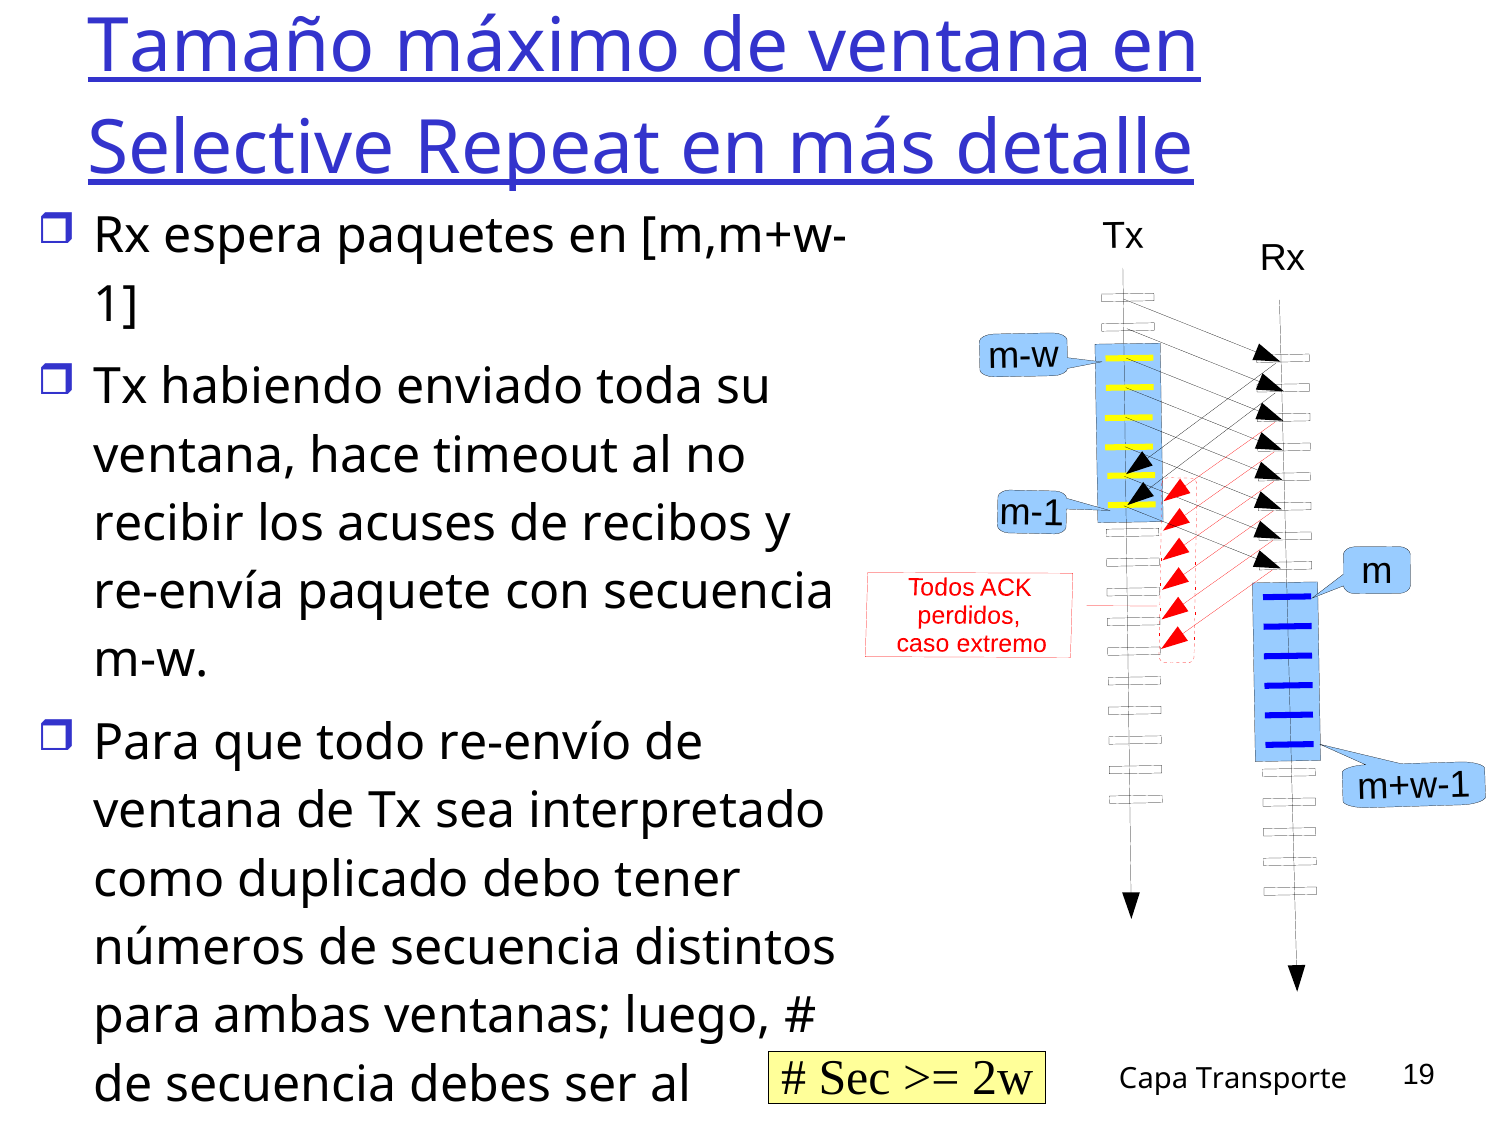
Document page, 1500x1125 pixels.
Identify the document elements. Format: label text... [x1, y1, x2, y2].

list Rx espera paquetes en [m,m+w-1] Tx habiendo enviado toda su ventana, hace timeout al no recibir los acuses de recibos y re-envía paquete con secuencia m-w. Para que todo re-envío de ventana de Tx sea interpretado como duplicado debo tener números de secuencia distintos para ambas ventanas; luego, # de secuencia debes ser al menos m+w-1-(m-w)+1 = 2w. [37, 199, 863, 1107]
text_box # Sec >= 2w [768, 1051, 1046, 1104]
title Tamaño máximo de ventana en Selective Repeat en más detalle [87, 0, 1463, 188]
chart [844, 220, 1494, 999]
